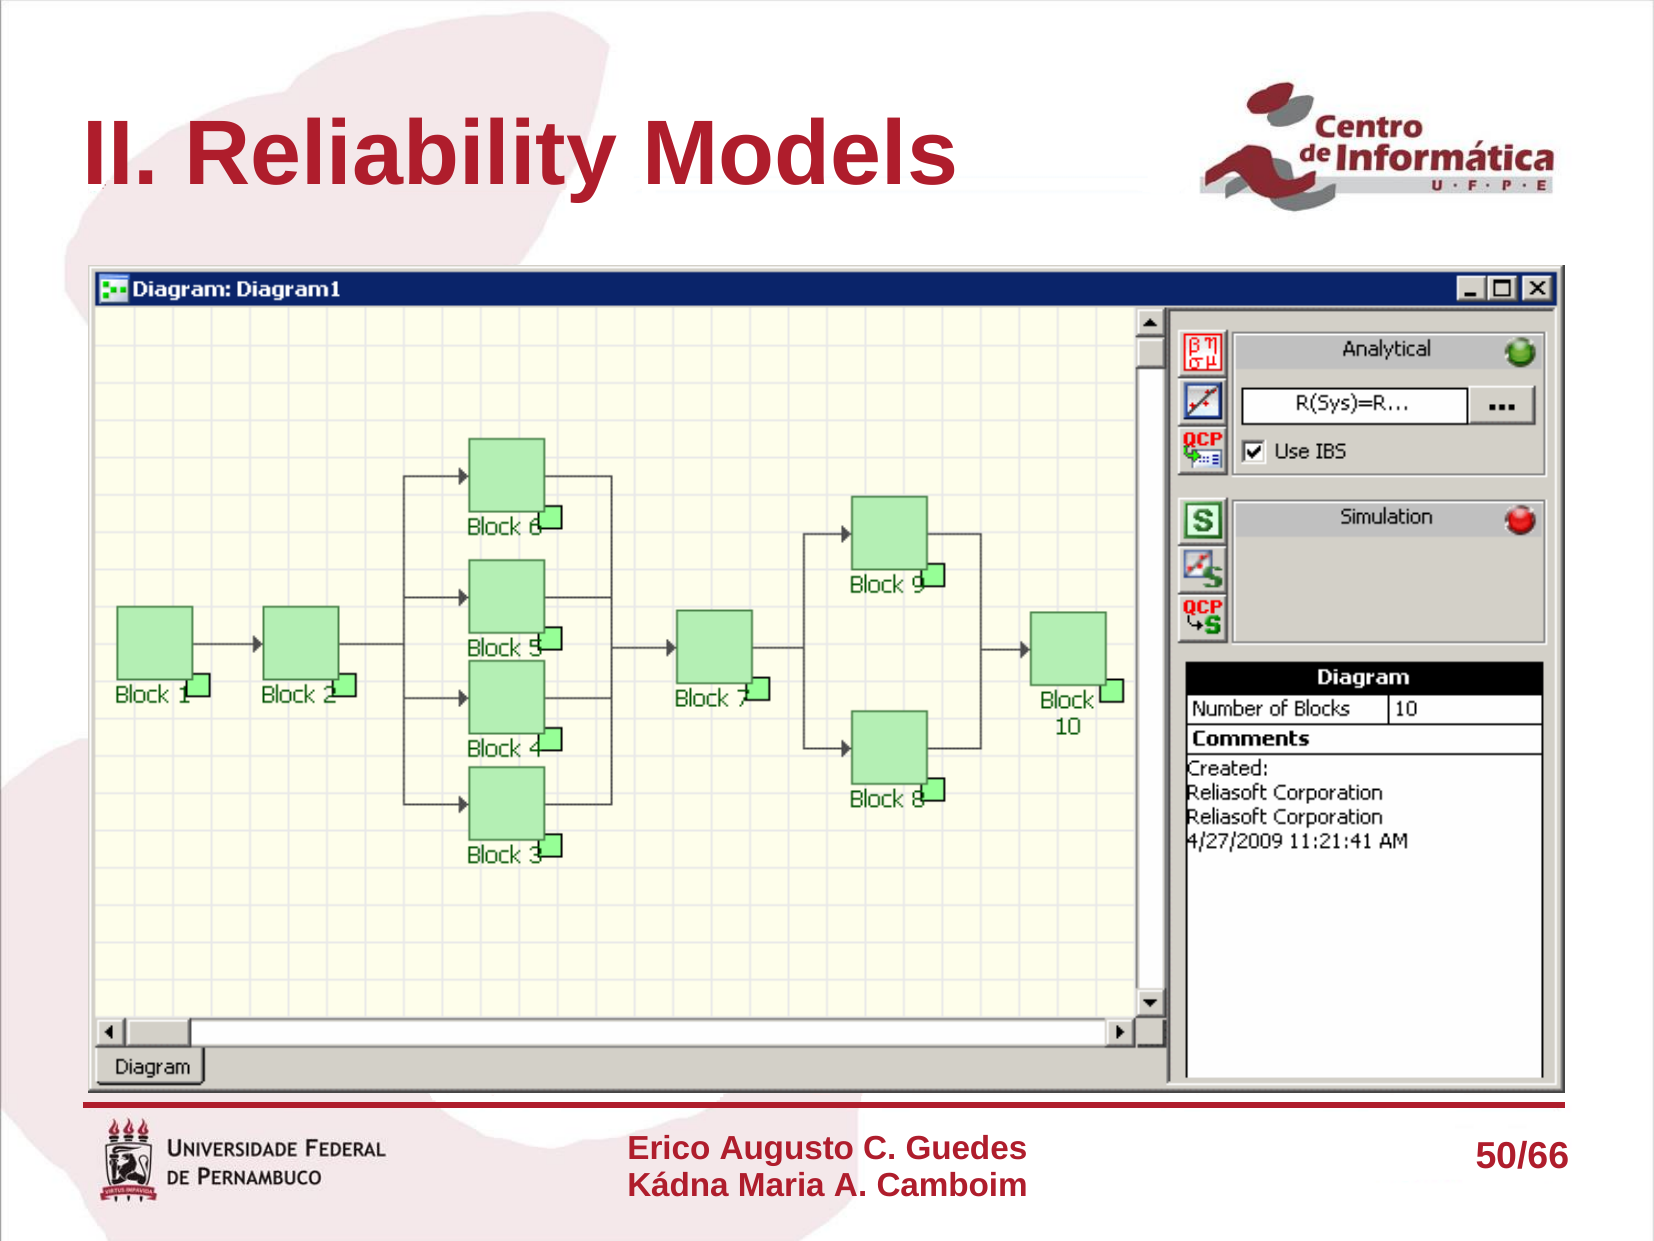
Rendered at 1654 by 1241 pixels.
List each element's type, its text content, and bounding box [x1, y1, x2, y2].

title II. Reliability Models [82, 56, 1571, 250]
picture [0, 0, 1654, 1241]
